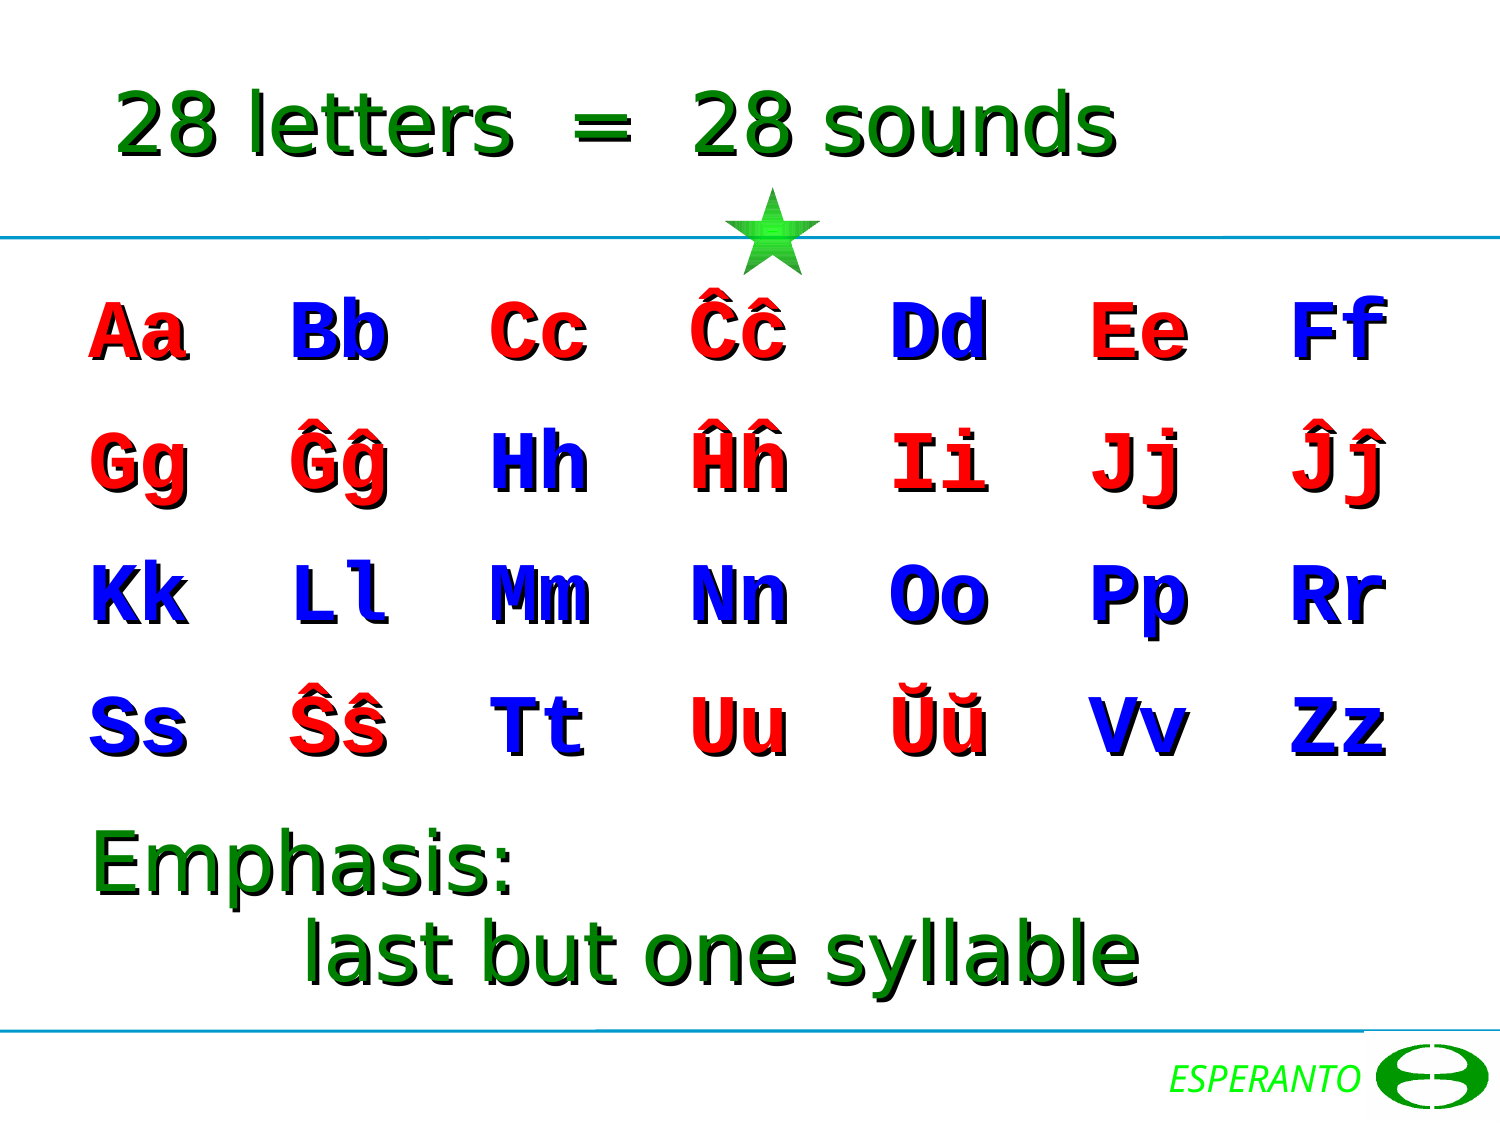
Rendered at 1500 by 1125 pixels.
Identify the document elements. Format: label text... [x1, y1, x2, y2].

list Aa Bb Cc Ĉĉ Dd Ee Ff Gg Ĝĝ Hh Ĥĥ Ii Jj Ĵĵ Kk Ll Mm Nn Oo Pp Rr Ss Ŝŝ Tt Uu Ŭŭ Vv Zz Emphasis: last but one syllable [88, 299, 1449, 1026]
title 28 letters = 28 sounds [112, 5, 1449, 245]
picture [1364, 1032, 1500, 1122]
